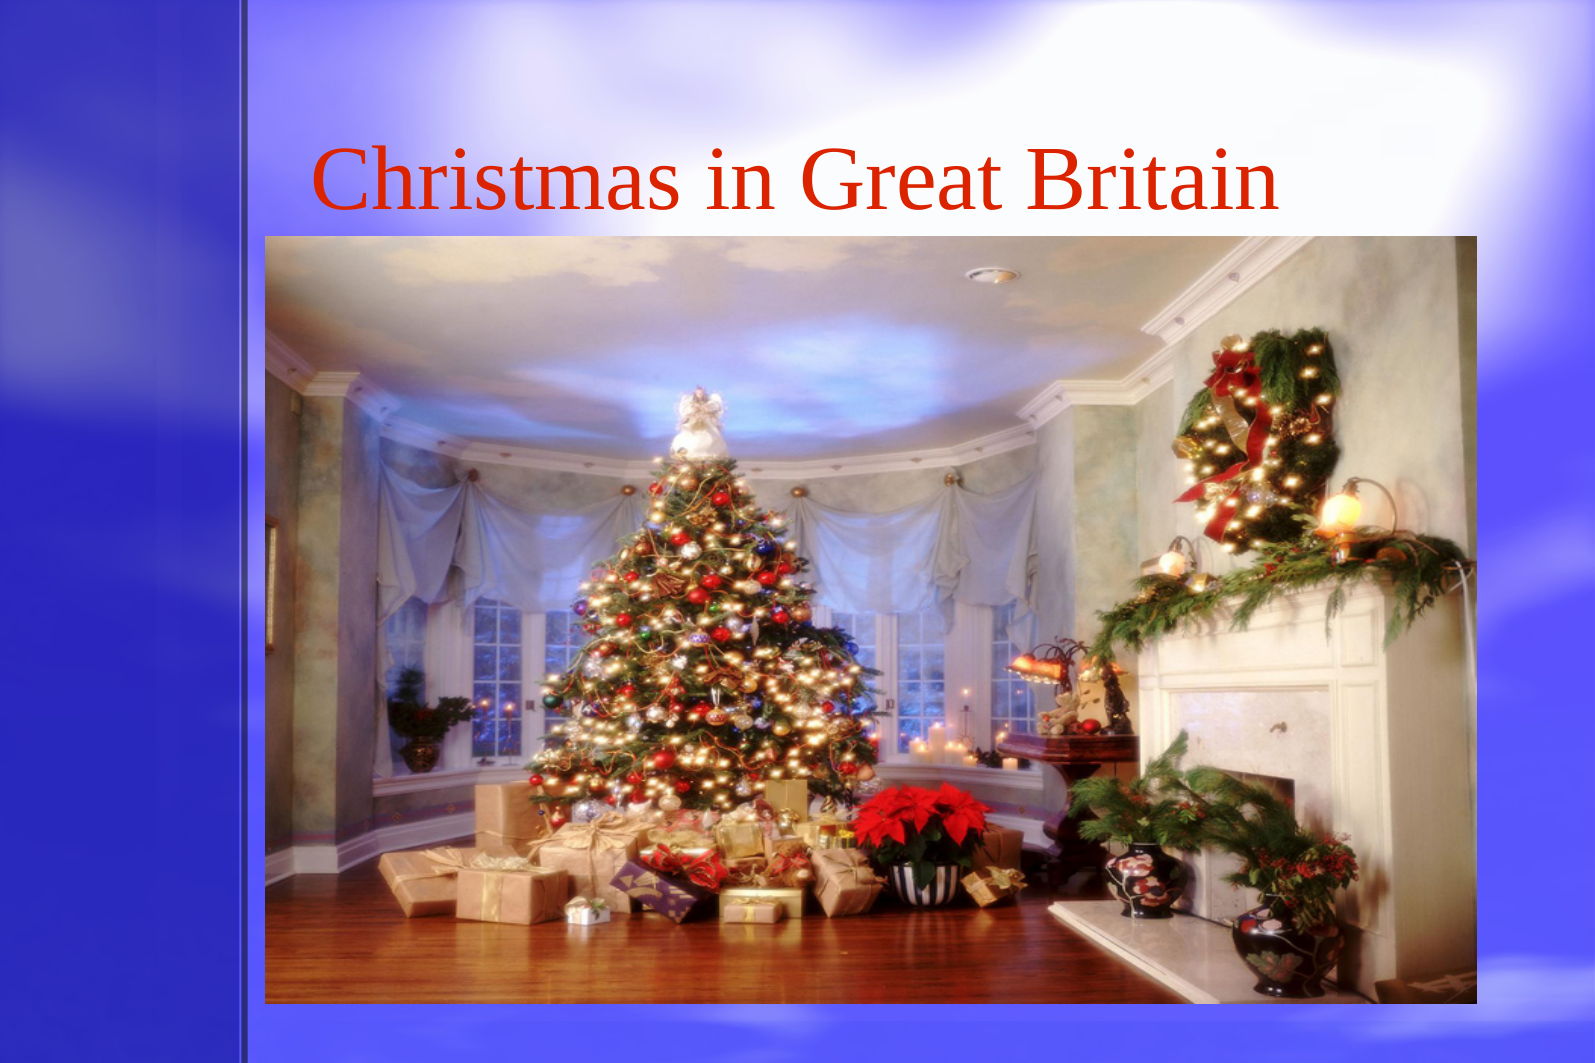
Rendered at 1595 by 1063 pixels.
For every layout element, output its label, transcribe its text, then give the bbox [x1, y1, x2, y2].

picture [265, 236, 1477, 1004]
title Christmas in Great Britain [115, 97, 1478, 261]
